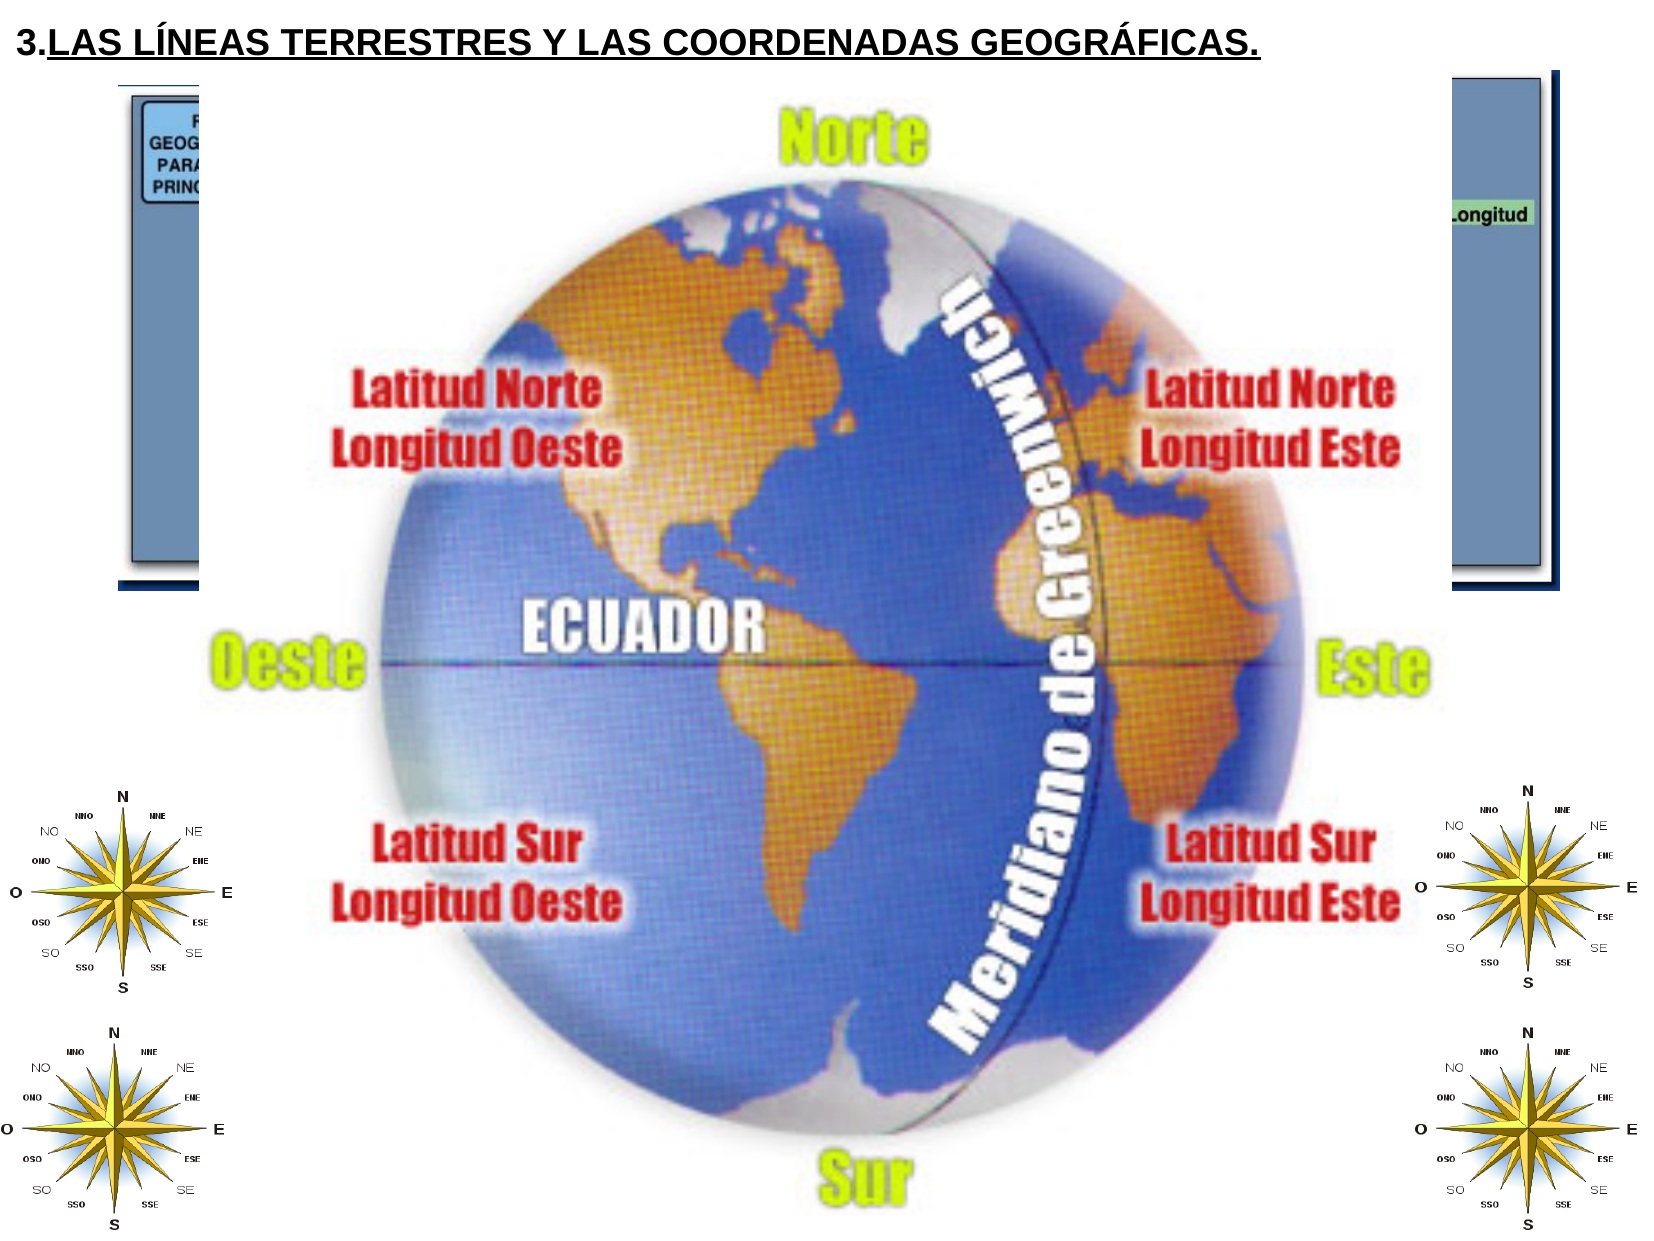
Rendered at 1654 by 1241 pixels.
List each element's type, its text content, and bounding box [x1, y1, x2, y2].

picture [0, 70, 1650, 1241]
text_box 3.LAS LÍNEAS TERRESTRES Y LAS COORDENADAS GEOGRÁFICAS. [1, 14, 1276, 71]
